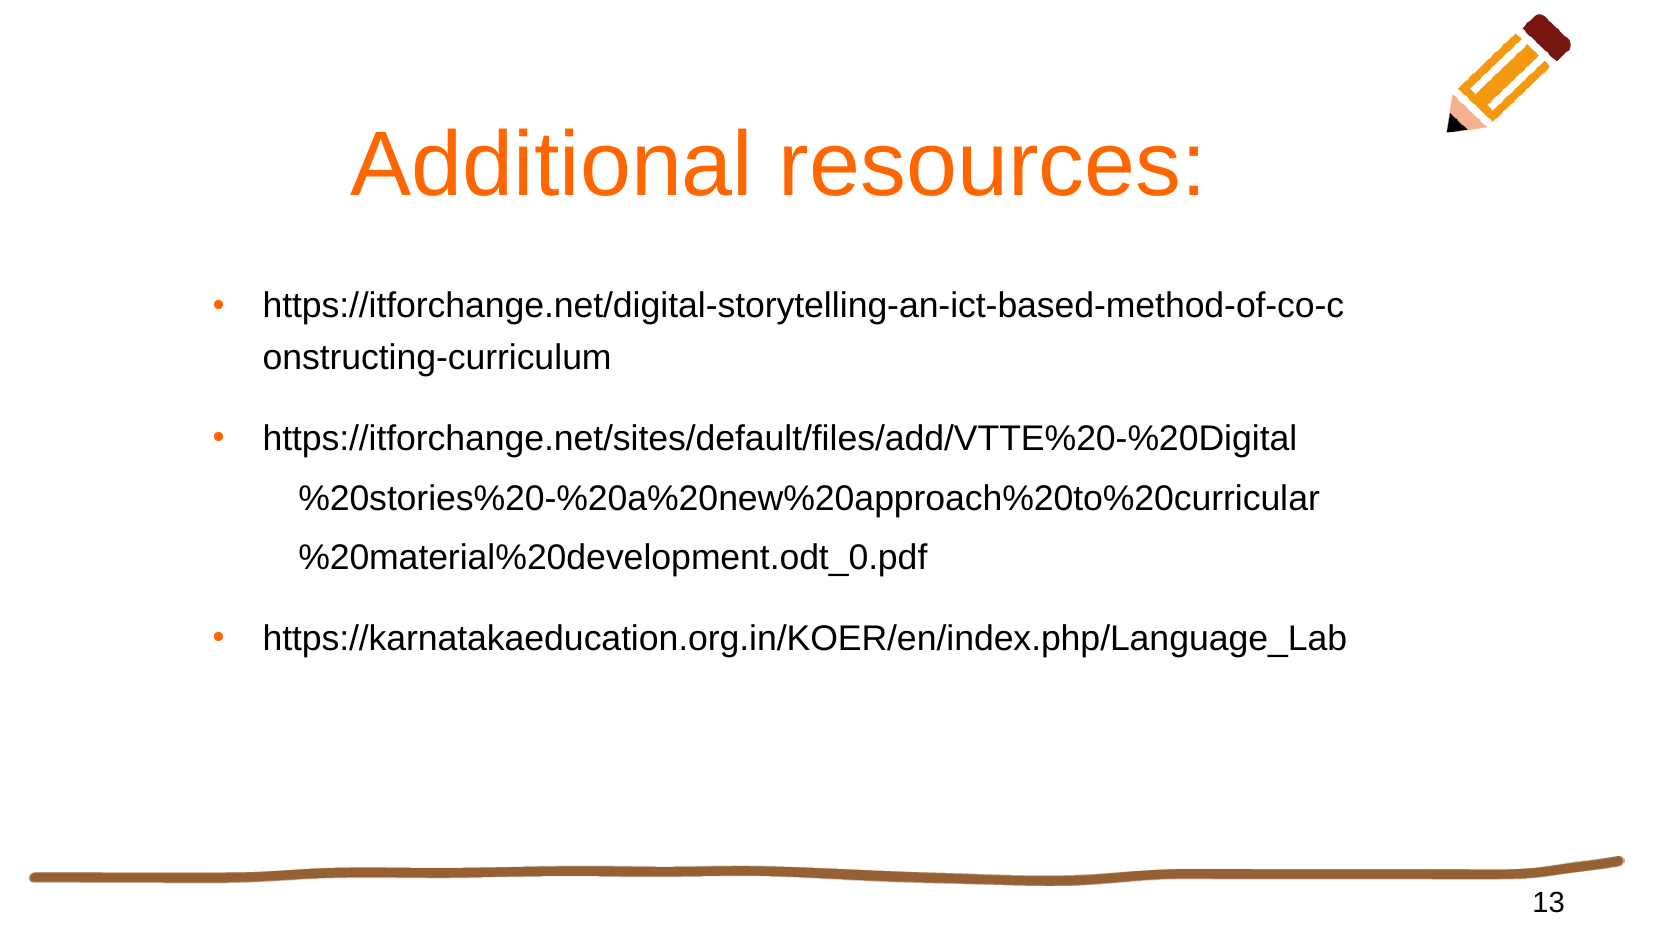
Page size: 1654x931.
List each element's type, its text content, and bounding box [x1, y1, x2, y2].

picture [29, 856, 1625, 886]
title Additional resources: [100, 112, 1459, 216]
picture [1446, 14, 1571, 133]
list https://itforchange.net/digital-storytelling-an-ict-based-method-of-co-constructing-curriculum https://itforchange.net/sites/default/files/add/VTTE%20-%20Digital%20stories%20-%20a%20new%20approach%20to%20curricular%20material%20development.odt_0.pdf https://karnatakaeducation.org.in/KOER/en/index.php/Language_Lab [88, 265, 1359, 650]
